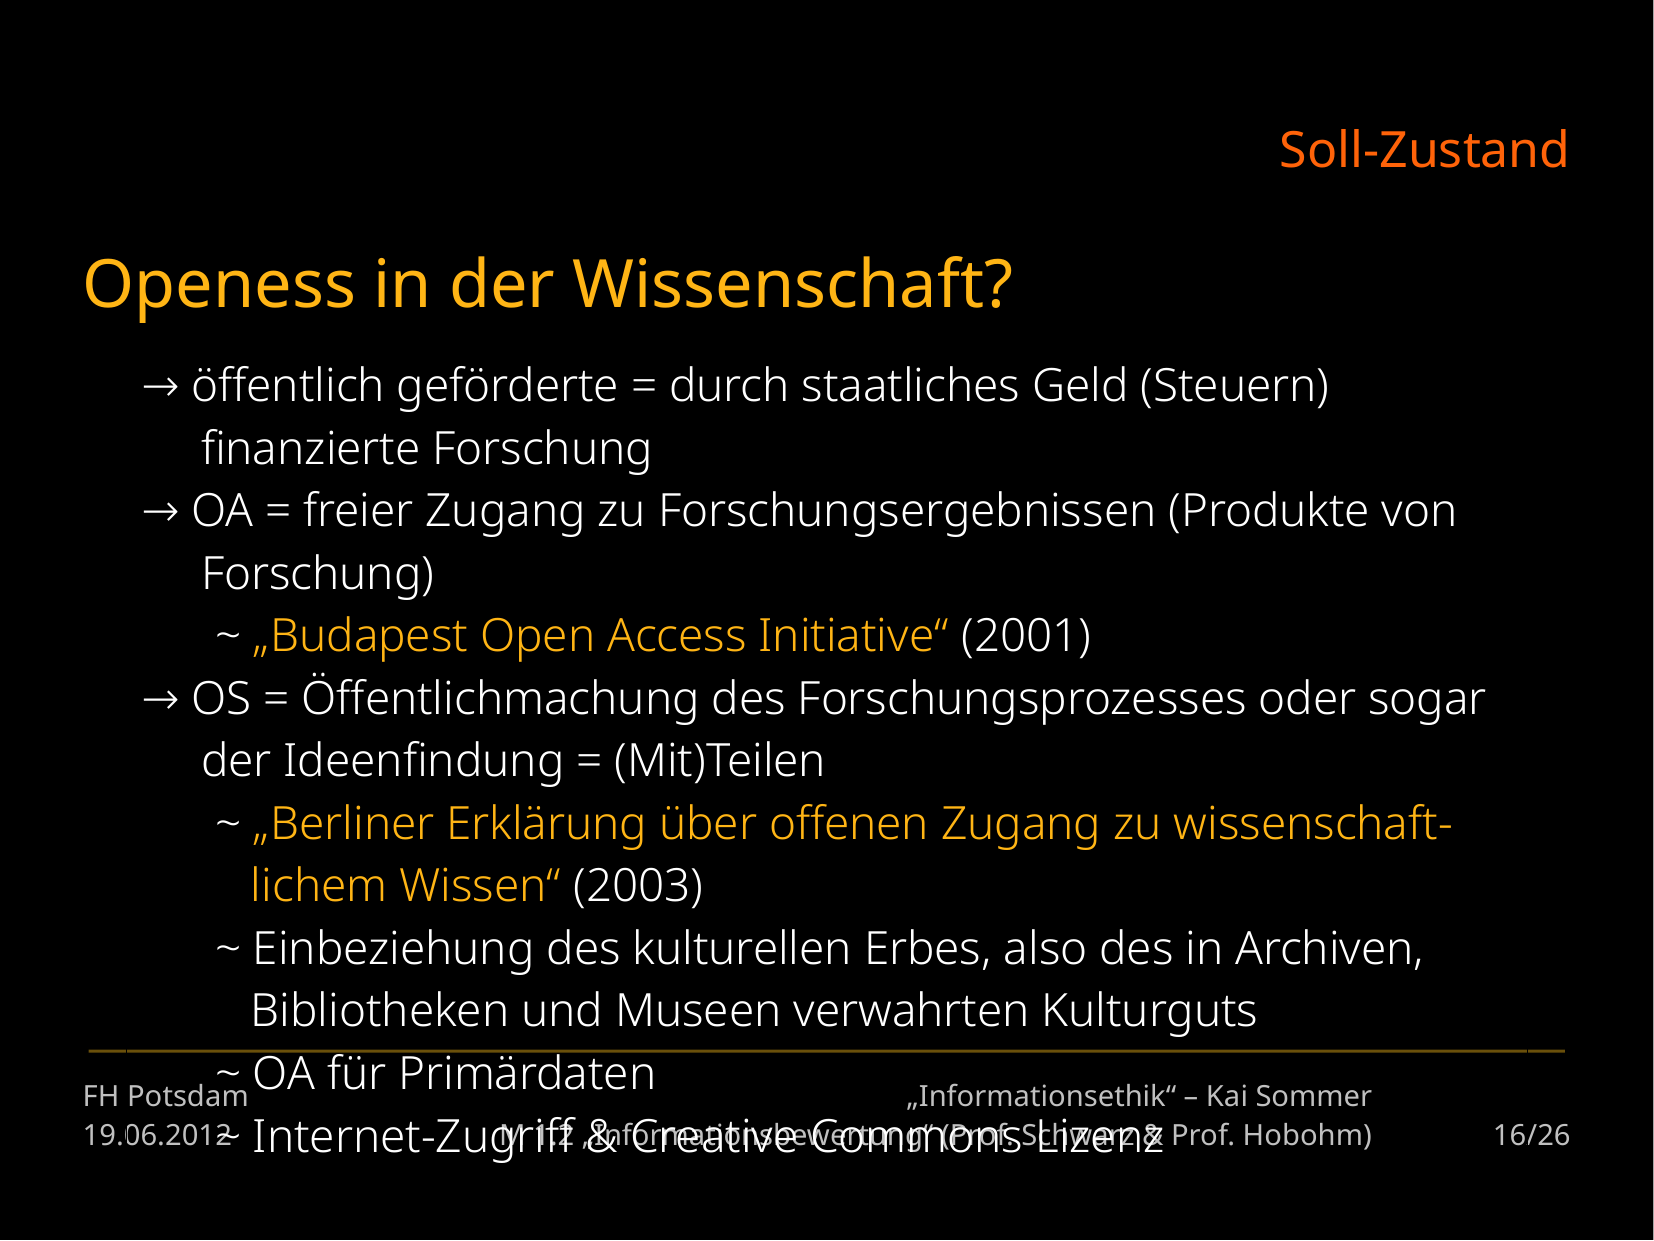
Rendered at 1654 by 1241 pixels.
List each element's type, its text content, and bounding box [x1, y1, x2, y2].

list Openess in der Wissenschaft? [82, 236, 1571, 1109]
text_box → öffentlich geförderte = durch staatliches Geld (Steuern) finanzierte Forschung → OA = freier Zugang zu Forschungsergebnissen (Produkte von Forschung) ~ „Budapest Open Access Initiative“ (2001) → OS = Öffentlichmachung des Forschungsprozesses oder sogar der Ideenfindung = (Mit)Teilen ~ „Berliner Erklärung über offenen Zugang zu wissenschaft- lichem Wissen“ (2003) ~ Einbeziehung des kulturellen Erbes, also des in Archiven, Bibliotheken und Museen verwahrten Kulturguts ~ OA für Primärdaten ~ Internet-Zugriff & Creative Commons Lizenz [126, 345, 1528, 1030]
list Openess in der Wissenschaft? [127, 1030, 1527, 1109]
title Soll-Zustand [82, 88, 1571, 207]
